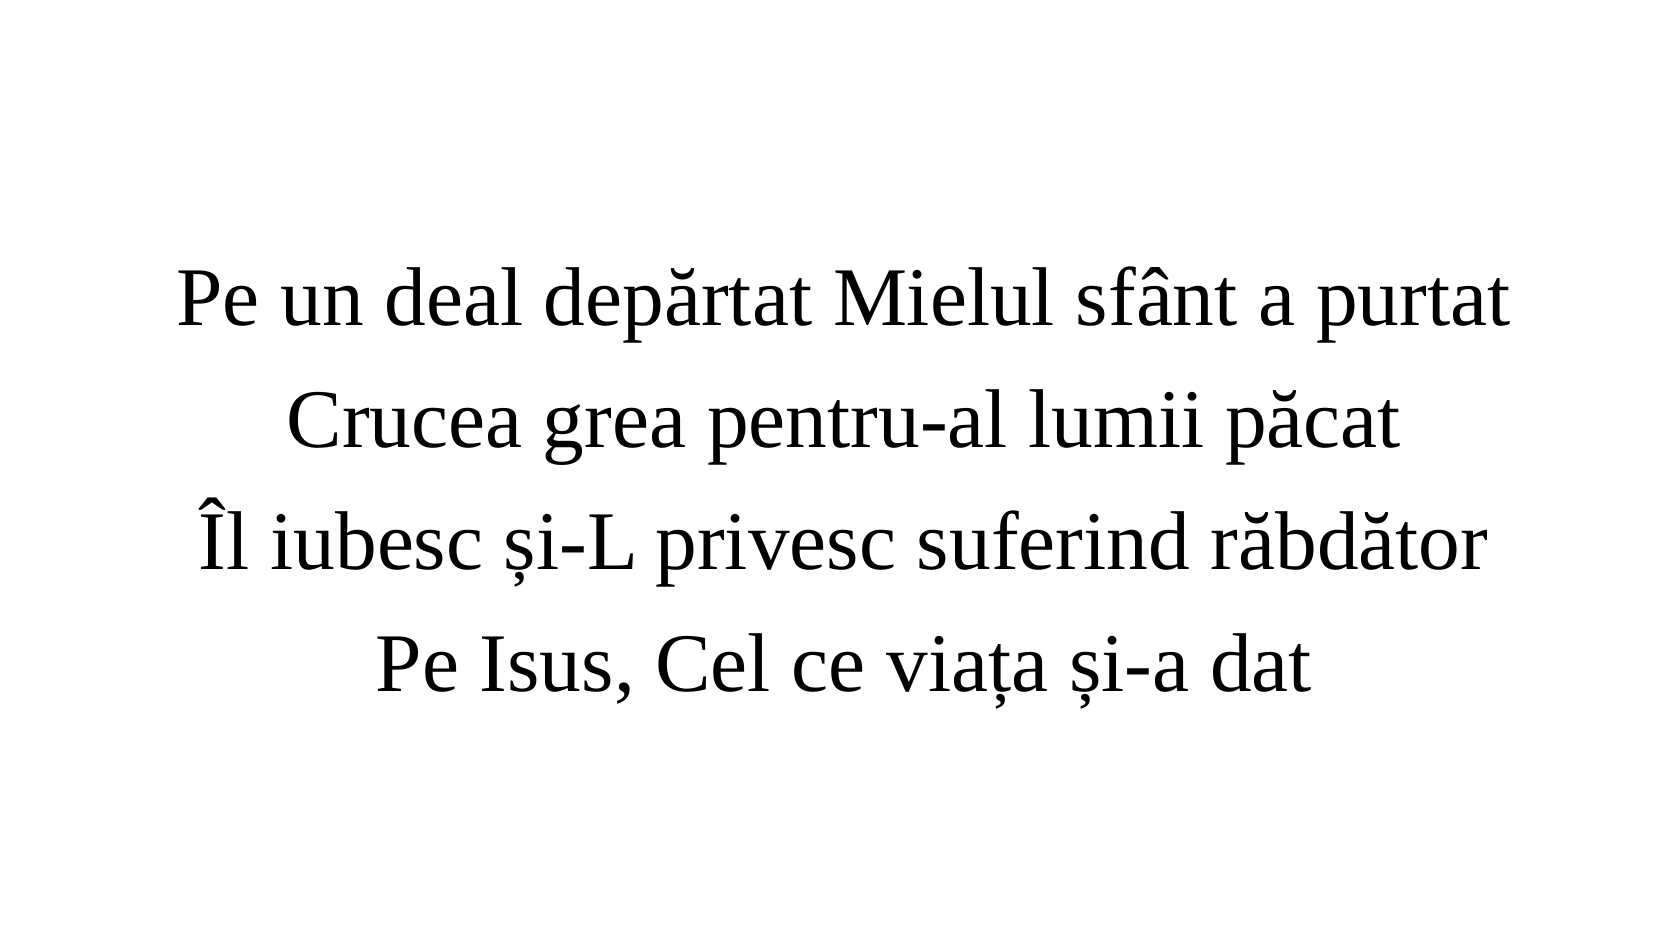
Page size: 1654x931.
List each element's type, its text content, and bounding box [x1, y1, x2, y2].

subtitle Pe un deal depărtat Mielul sfânt a purtat Crucea grea pentru-al lumii păcat Îl iubesc și-L privesc suferind răbdător Pe Isus, Cel ce viața și-a dat [153, 238, 1536, 713]
